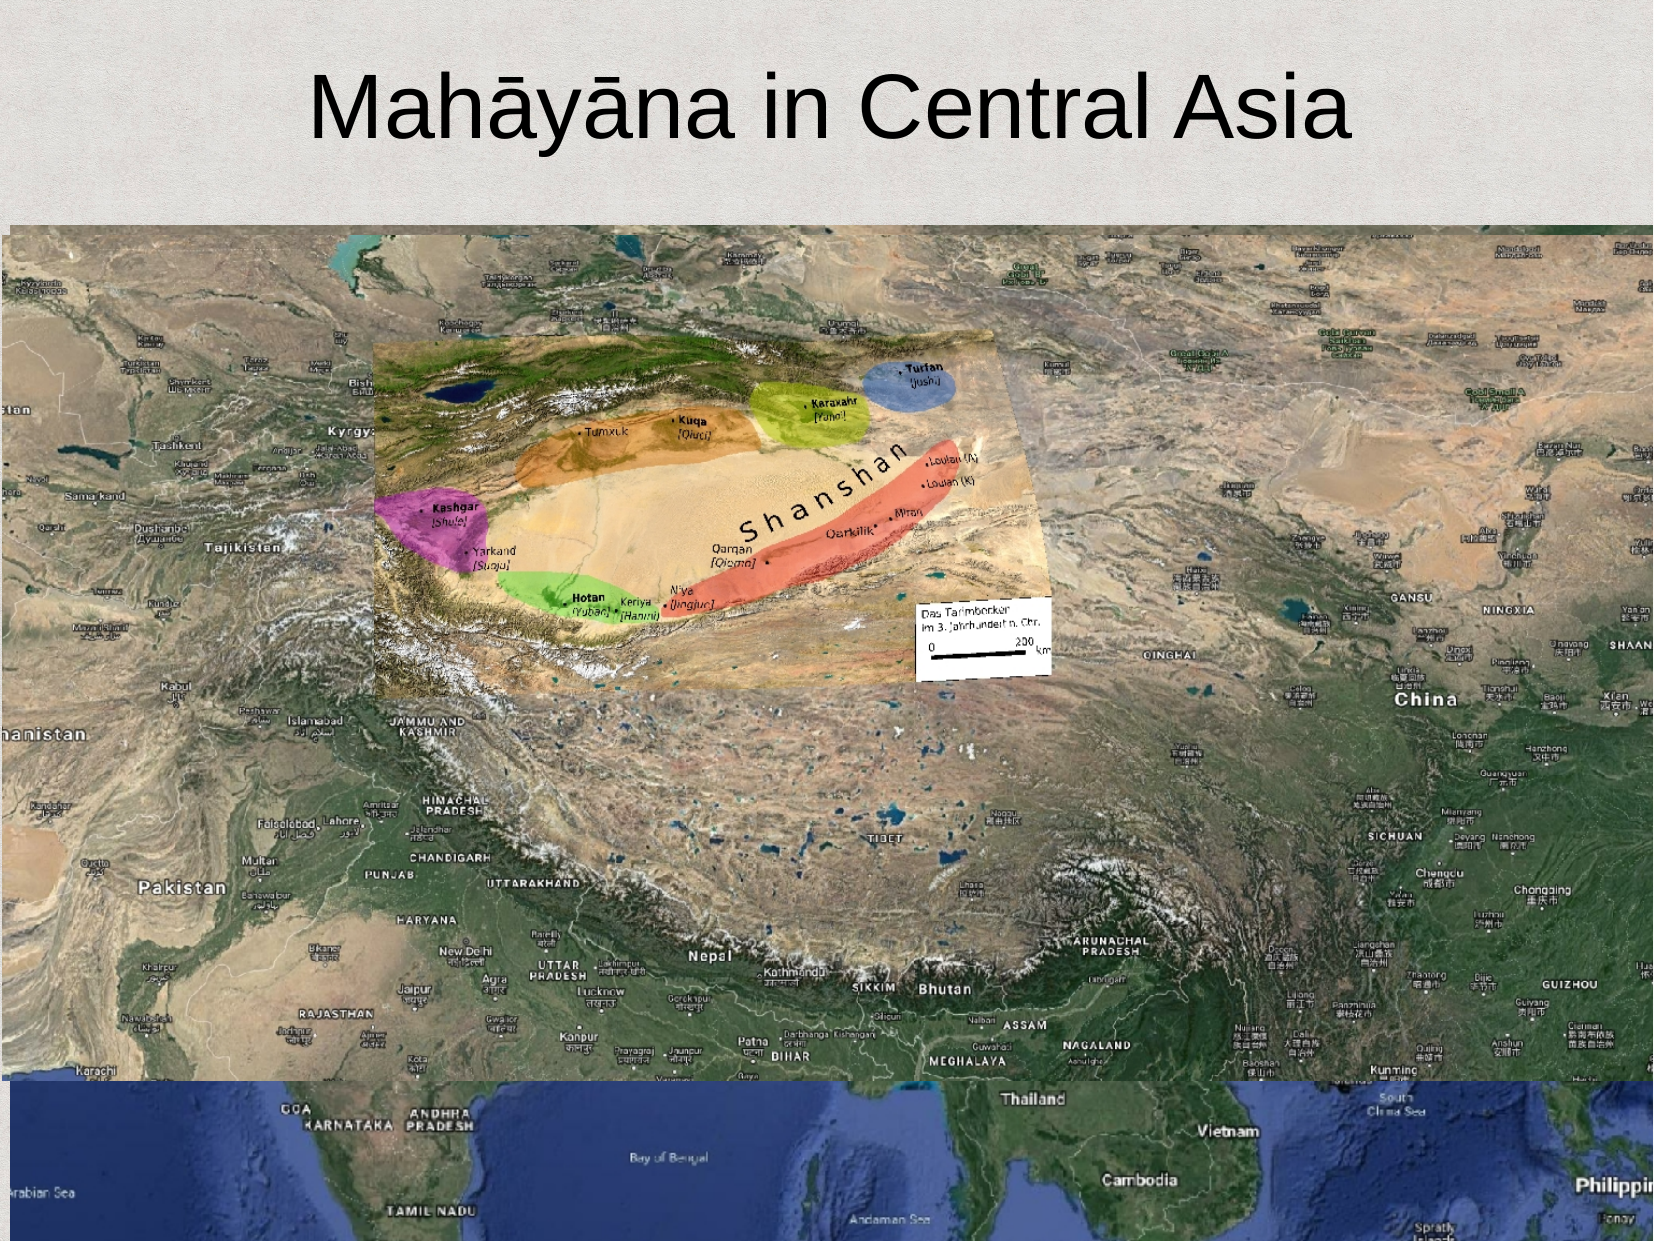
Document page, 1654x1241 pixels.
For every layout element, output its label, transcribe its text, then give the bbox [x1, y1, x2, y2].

picture [0, 0, 1654, 1241]
title Mahāyāna in Central Asia [86, 2, 1575, 211]
